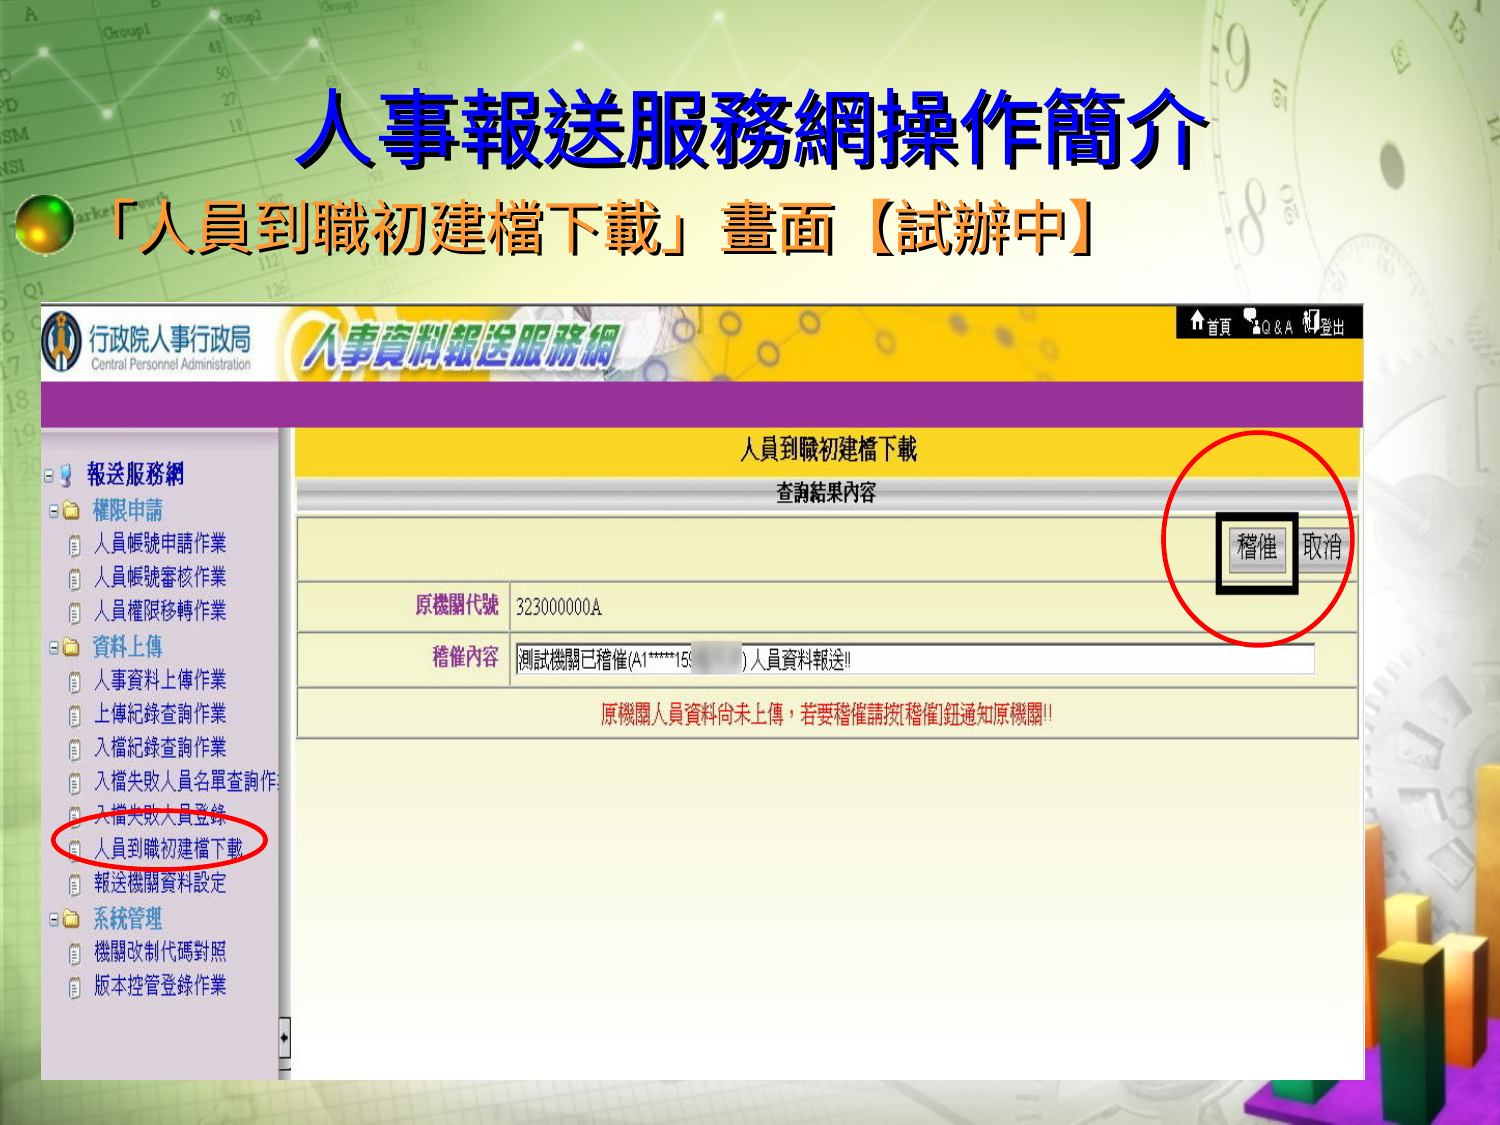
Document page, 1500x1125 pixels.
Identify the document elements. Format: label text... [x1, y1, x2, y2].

title 人事報送服務網操作簡介 [112, 30, 1388, 196]
picture [0, 0, 1500, 1125]
list 「人員到職初建檔下載」畫面【試辦中】 [0, 196, 1447, 303]
